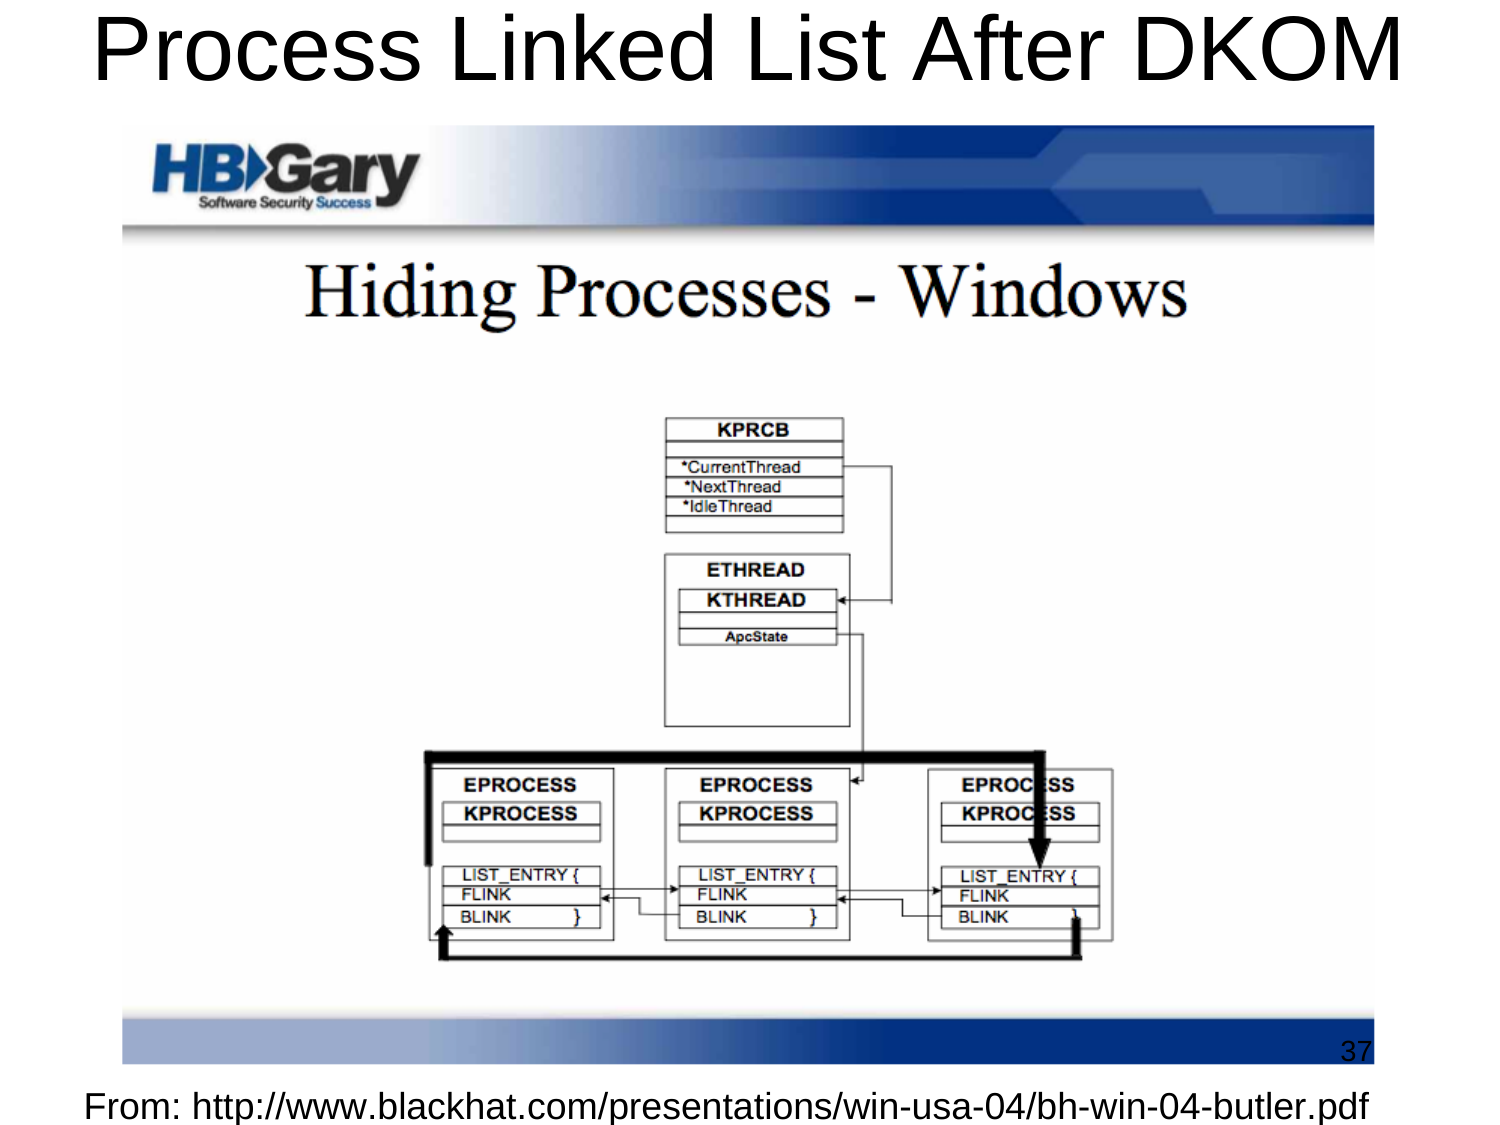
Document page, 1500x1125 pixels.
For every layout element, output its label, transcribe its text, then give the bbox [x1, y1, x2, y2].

title Process Linked List After DKOM [75, 0, 1426, 138]
text_box From: http://www.blackhat.com/presentations/win-usa-04/bh-win-04-butler.pdf [68, 1074, 1320, 1125]
picture [112, 112, 1388, 1075]
text_box <number> [1074, 1025, 1388, 1101]
